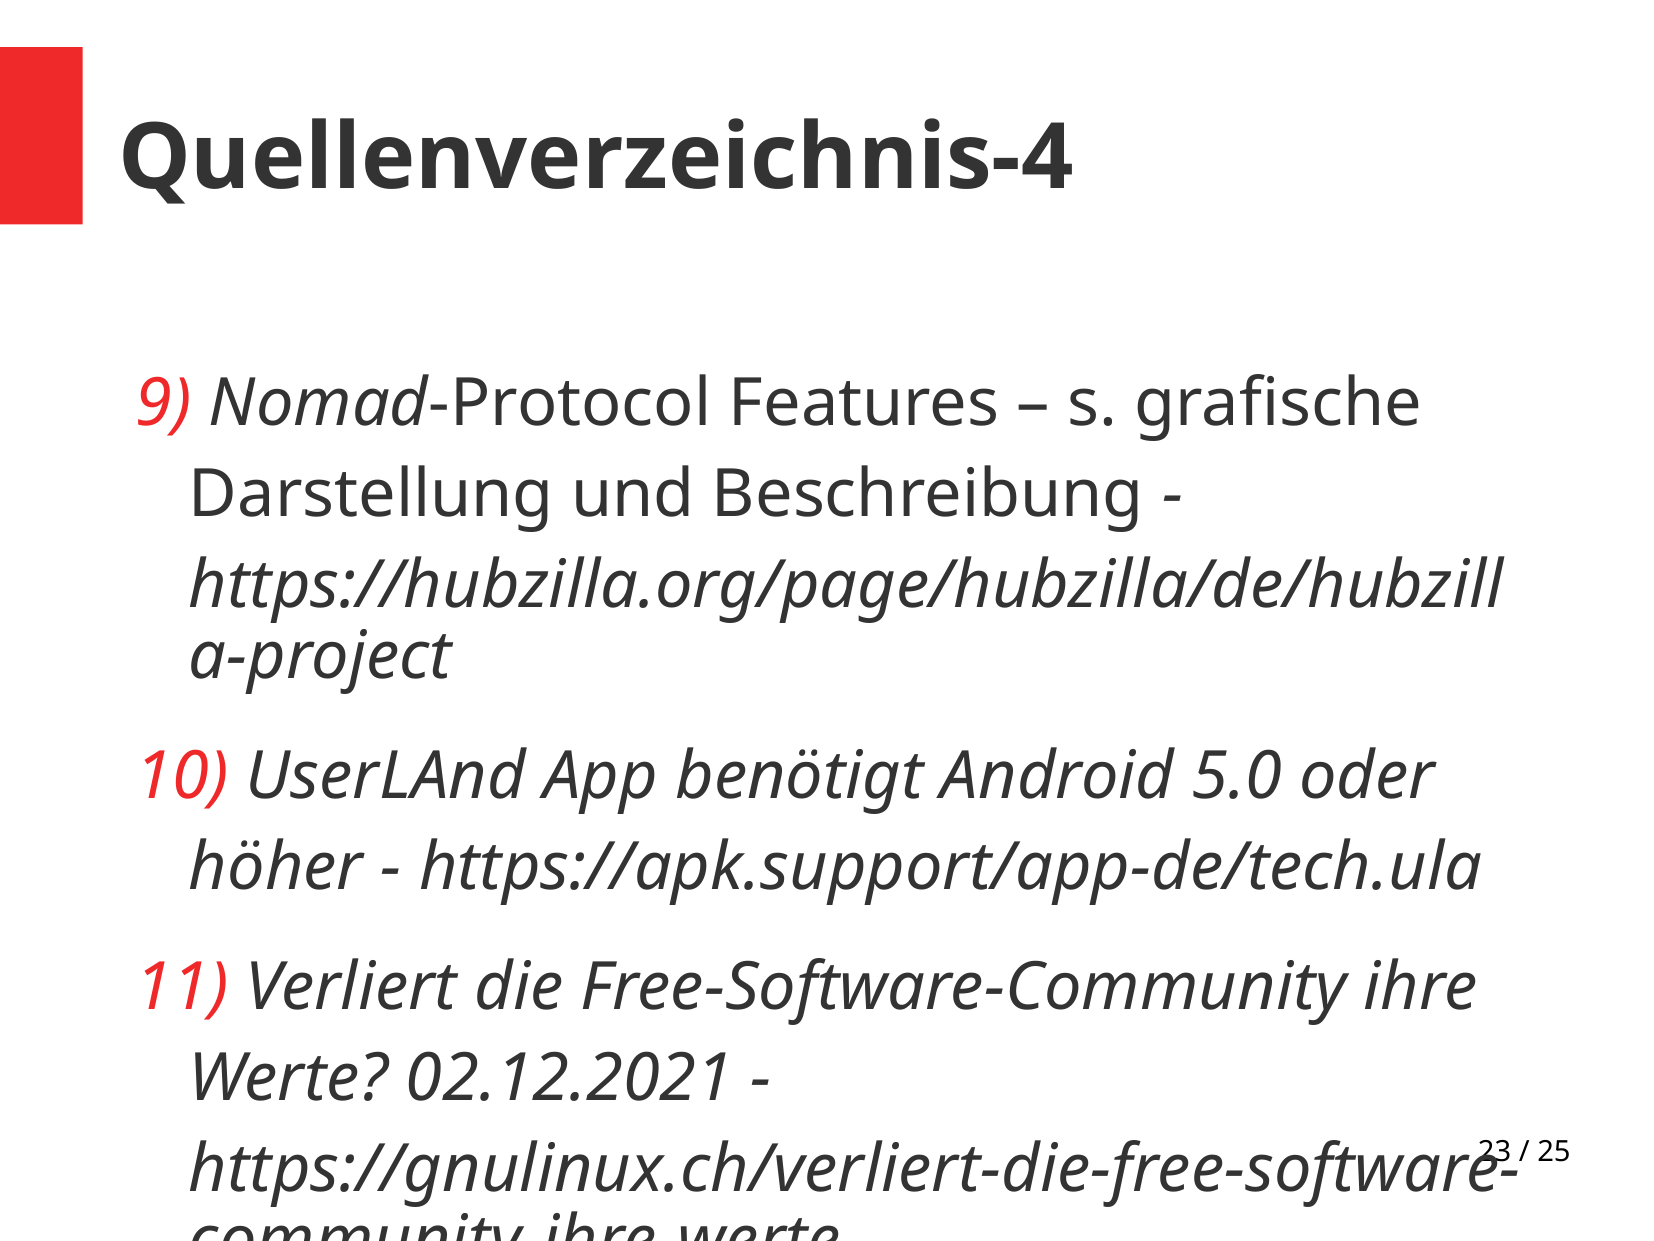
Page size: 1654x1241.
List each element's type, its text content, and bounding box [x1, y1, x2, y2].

list Nomad-Protocol Features – s. grafische Darstellung und Beschreibung - https://hubzilla.org/page/hubzilla/de/hubzilla-project UserLAnd App benötigt Android 5.0 oder höher - https://apk.support/app-de/tech.ula Verliert die Free-Software-Community ihre Werte? 02.12.2021 - https://gnulinux.ch/verliert-die-free-software-community-ihre-werte [118, 354, 1536, 1074]
title Quellenverzeichnis-4 [118, 49, 1571, 257]
